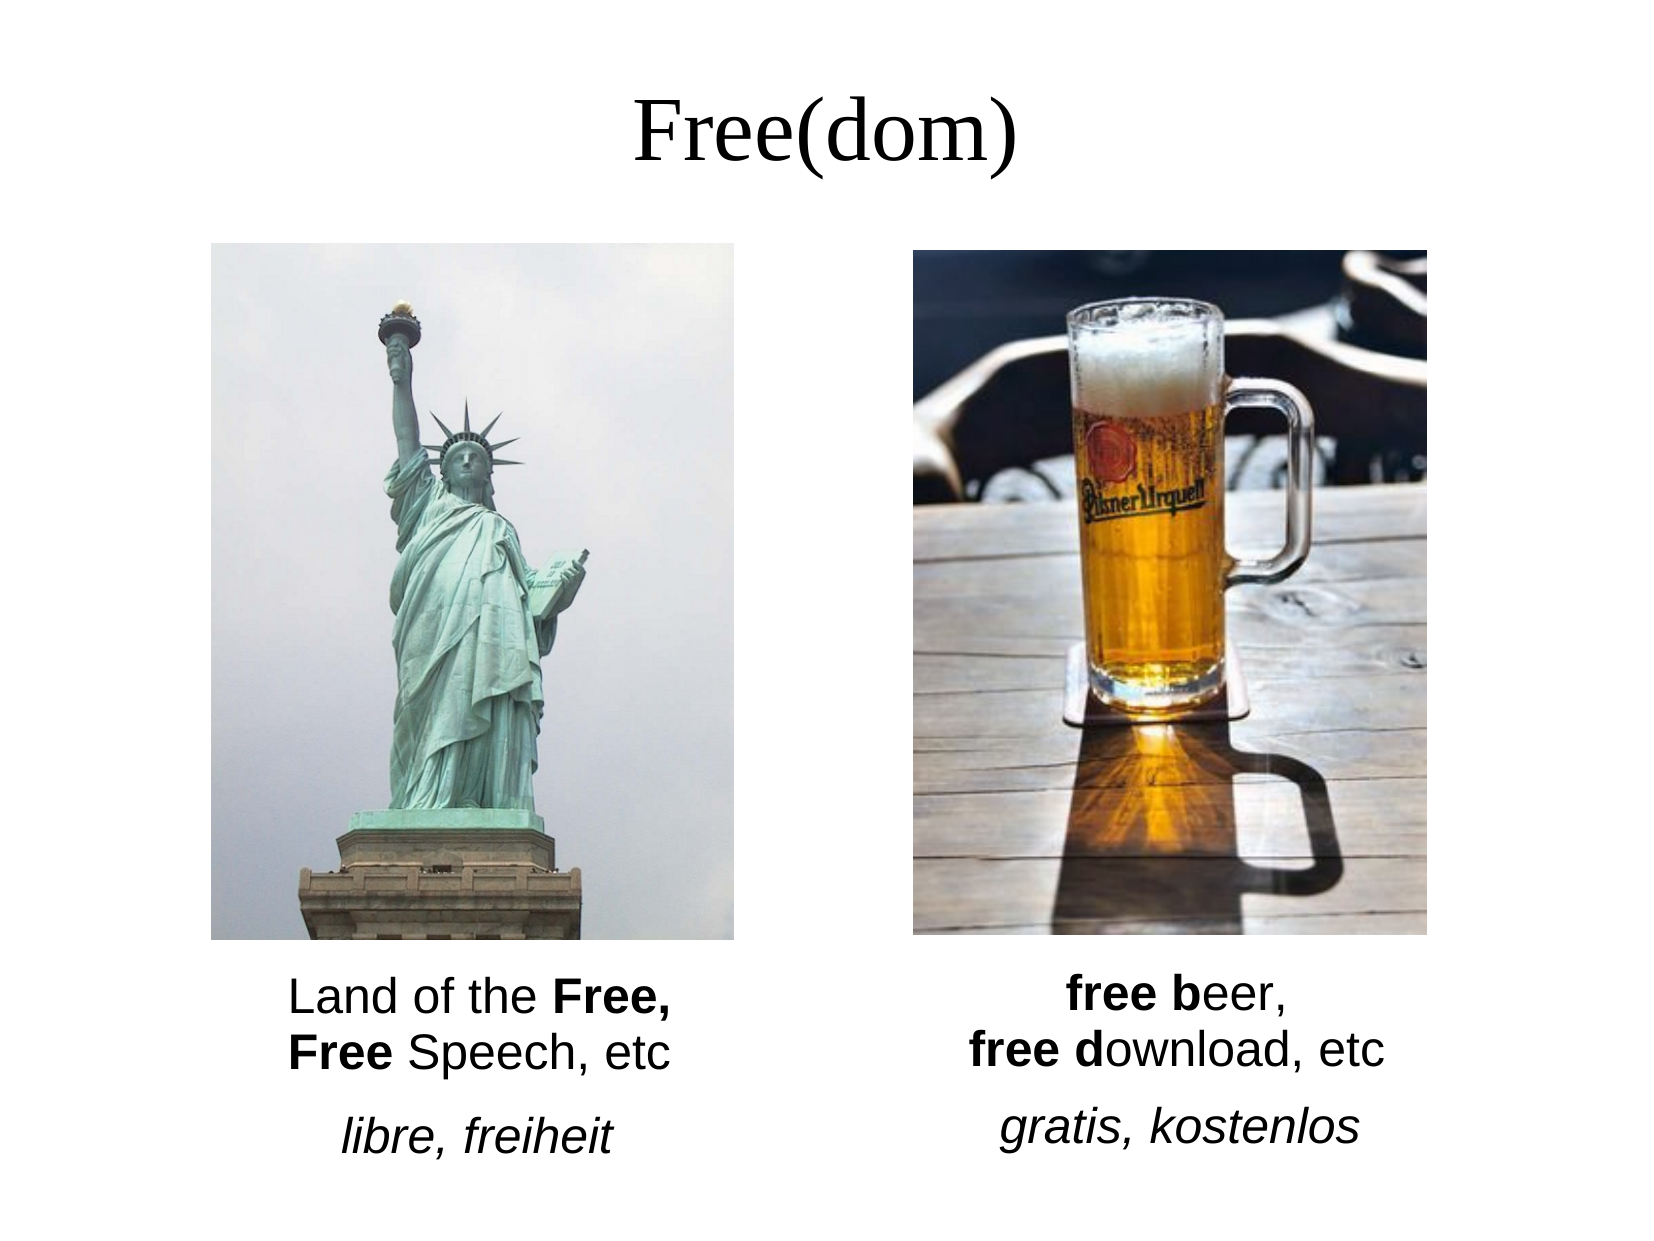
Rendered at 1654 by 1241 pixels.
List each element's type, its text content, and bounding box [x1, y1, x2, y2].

picture [211, 243, 734, 940]
text_box libre, freiheit [312, 1100, 642, 1172]
title Free(dom) [45, 55, 1607, 204]
text_box gratis, kostenlos [925, 1090, 1435, 1162]
picture [913, 250, 1427, 935]
text_box free beer, free download, etc [913, 957, 1440, 1102]
text_box Land of the Free, Free Speech, etc [216, 961, 743, 1088]
